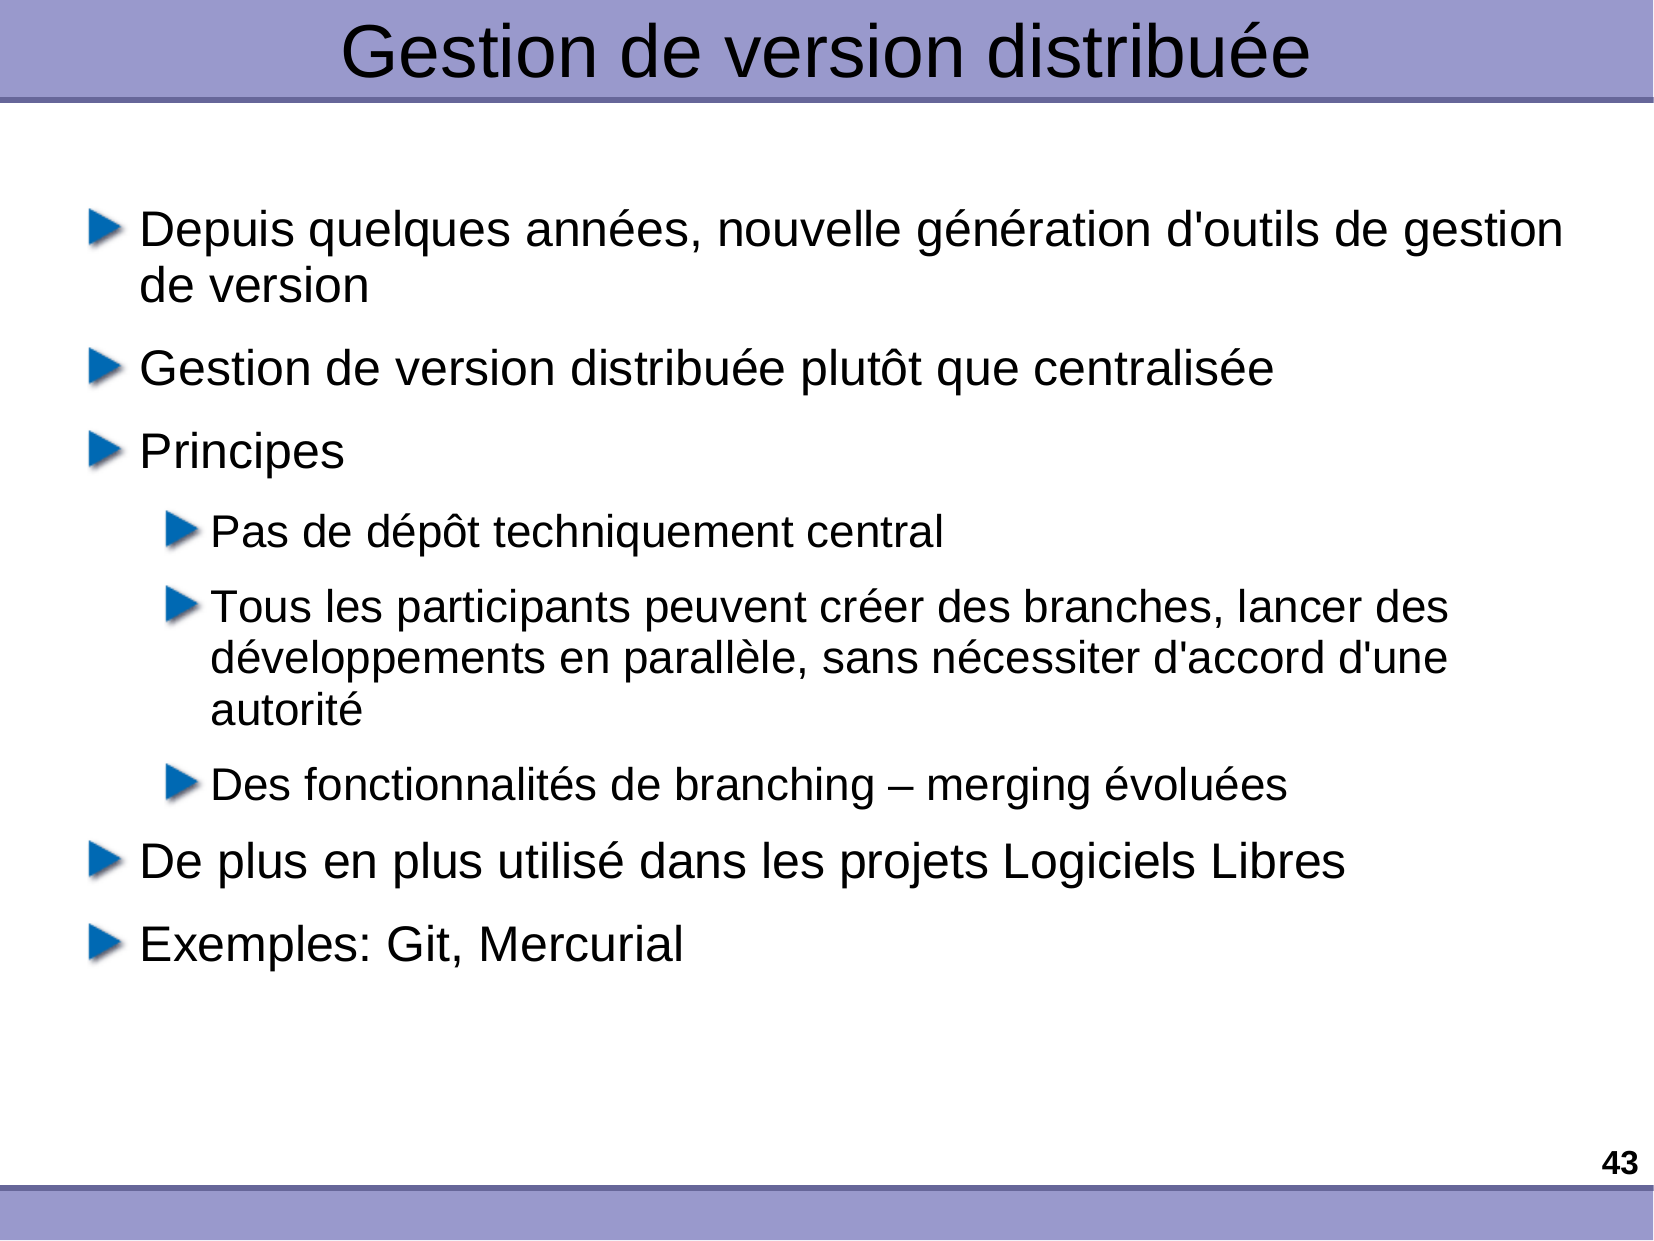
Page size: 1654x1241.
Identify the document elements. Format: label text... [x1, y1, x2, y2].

title Gestion de version distribuée [0, 4, 1654, 98]
list Depuis quelques années, nouvelle génération d'outils de gestion de version Gestion de version distribuée plutôt que centralisée Principes Pas de dépôt techniquement central Tous les participants peuvent créer des branches, lancer des développements en parallèle, sans nécessiter d'accord d'une autorité Des fonctionnalités de branching – merging évoluées De plus en plus utilisé dans les projets Logiciels Libres Exemples: Git, Mercurial [68, 201, 1592, 1118]
